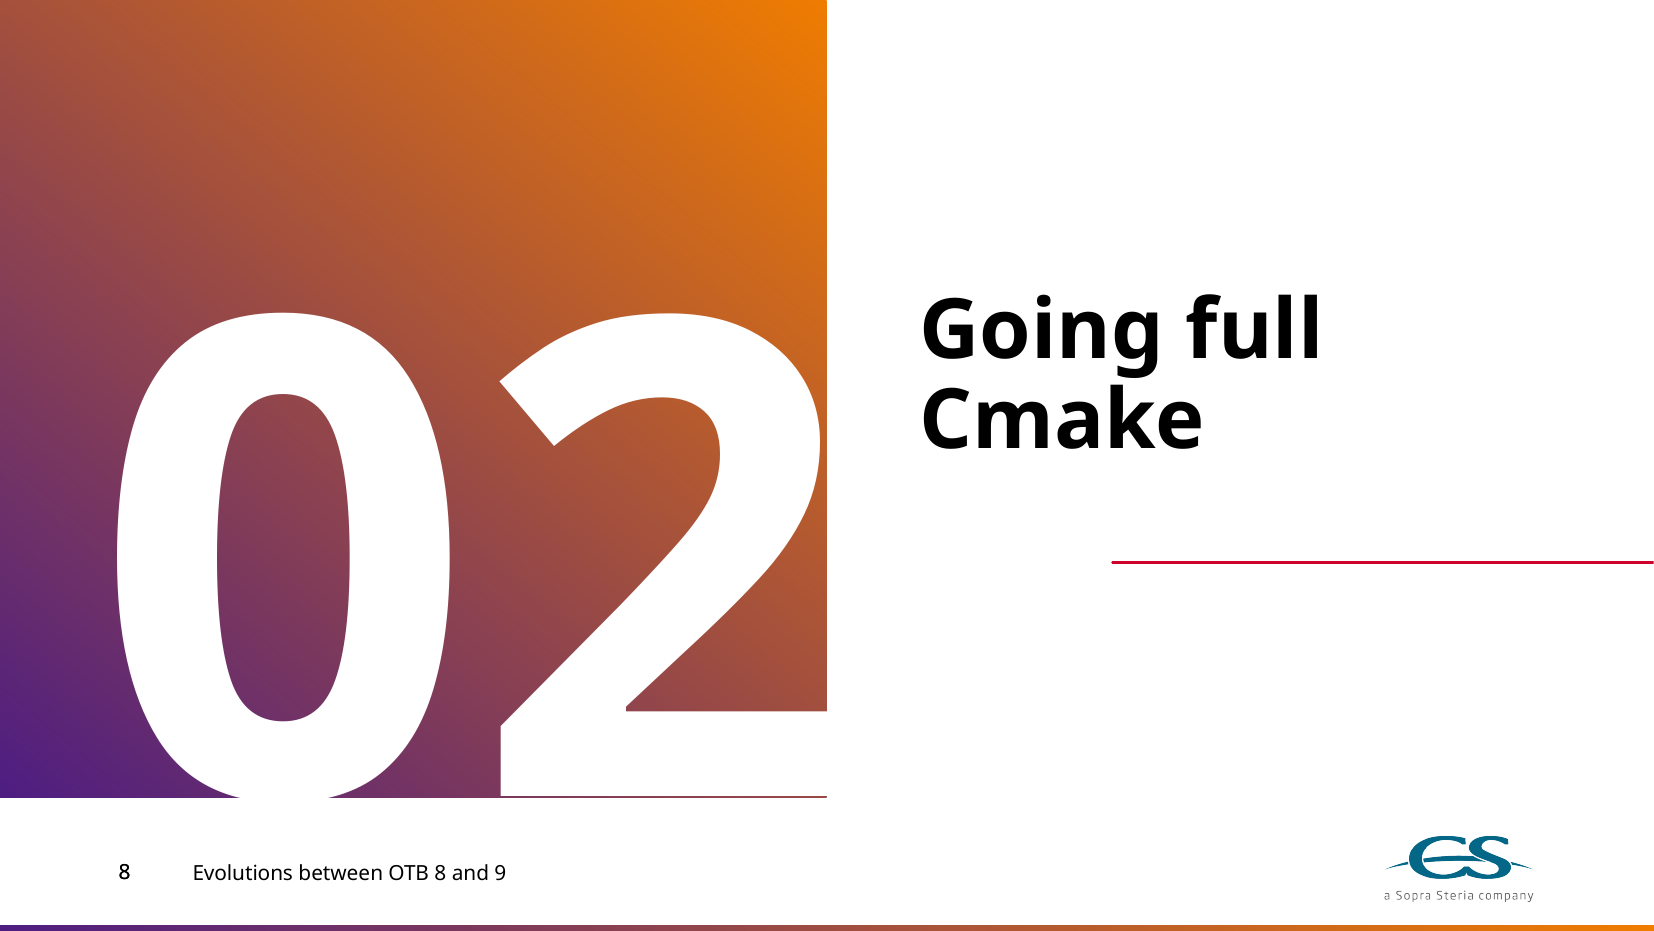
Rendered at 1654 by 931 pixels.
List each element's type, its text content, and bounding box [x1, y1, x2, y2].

footer Evolutions between OTB 8 and 9 [192, 862, 667, 883]
picture [1363, 814, 1555, 921]
list 02 [0, 129, 857, 798]
list Going full Cmake [919, 286, 1555, 446]
